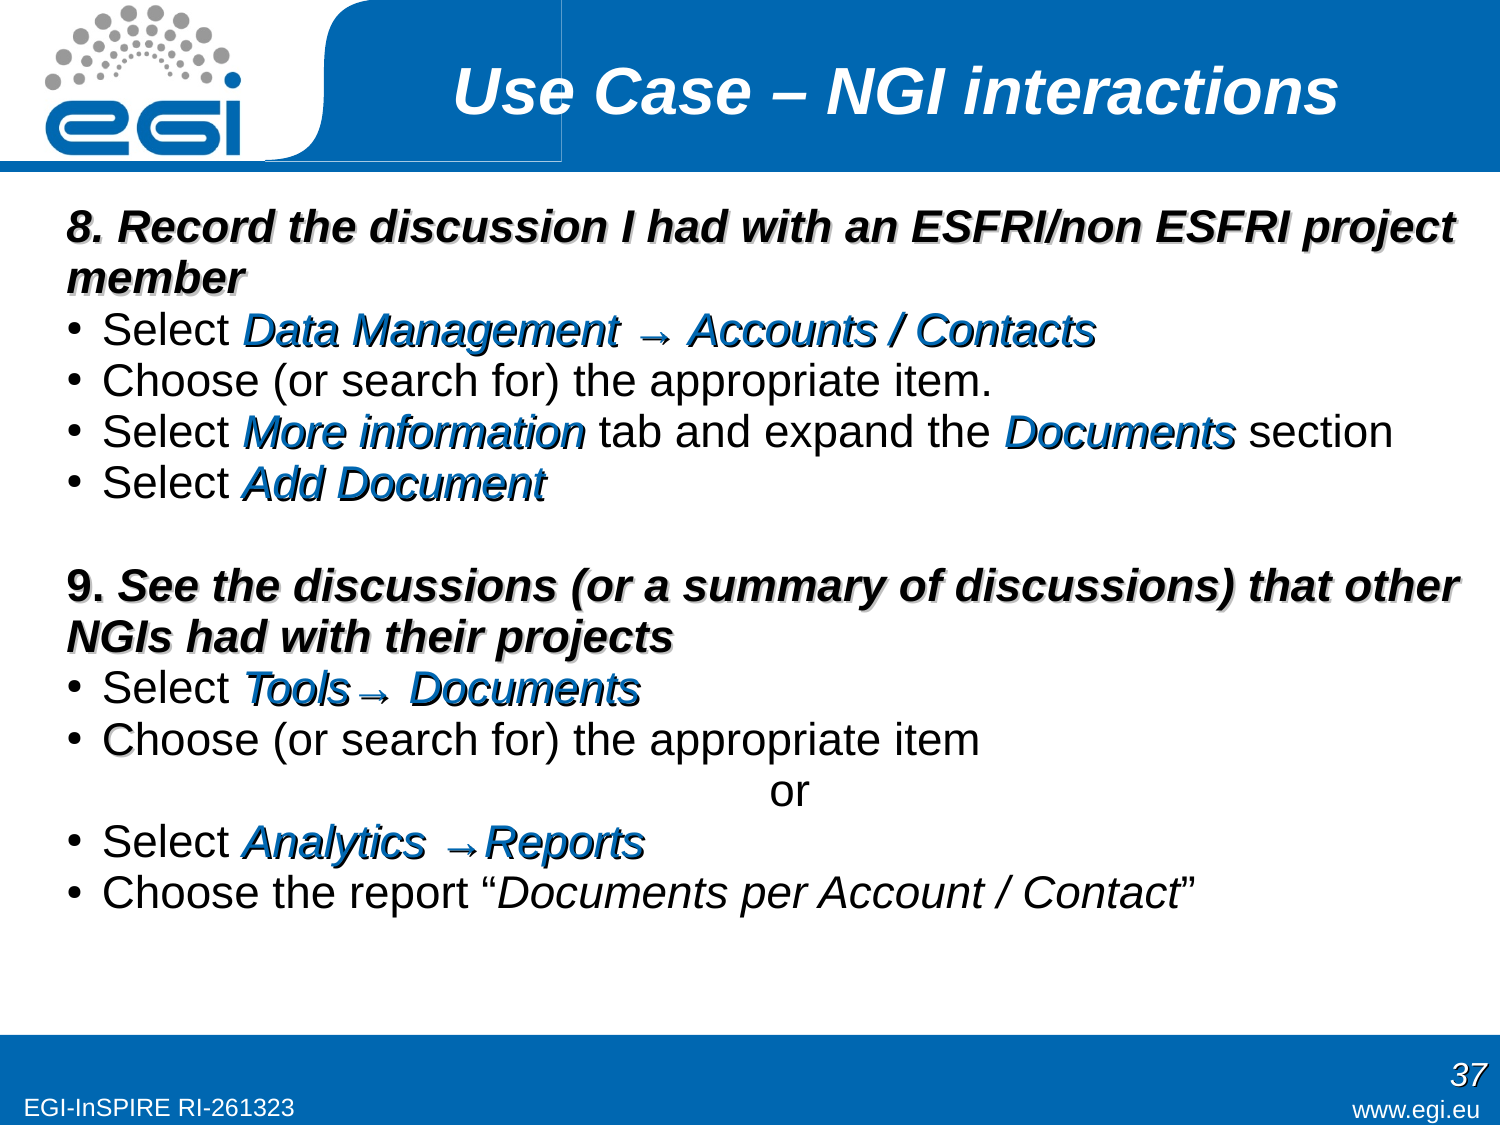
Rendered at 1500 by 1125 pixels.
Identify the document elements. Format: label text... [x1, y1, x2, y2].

text_box 8. Record the discussion I had with an ESFRI/non ESFRI project member Select Data Management → Accounts / Contacts Choose (or search for) the appropriate item. Select More information tab and expand the Documents section Select Add Document 9. See the discussions (or a summary of discussions) that other NGIs had with their projects Select Tools→ Documents Choose (or search for) the appropriate item or Select Analytics →Reports Choose the report “Documents per Account / Contact” [16, 193, 1493, 1024]
picture [0, 0, 265, 161]
text_box Use Case – NGI interactions [349, 40, 1446, 135]
